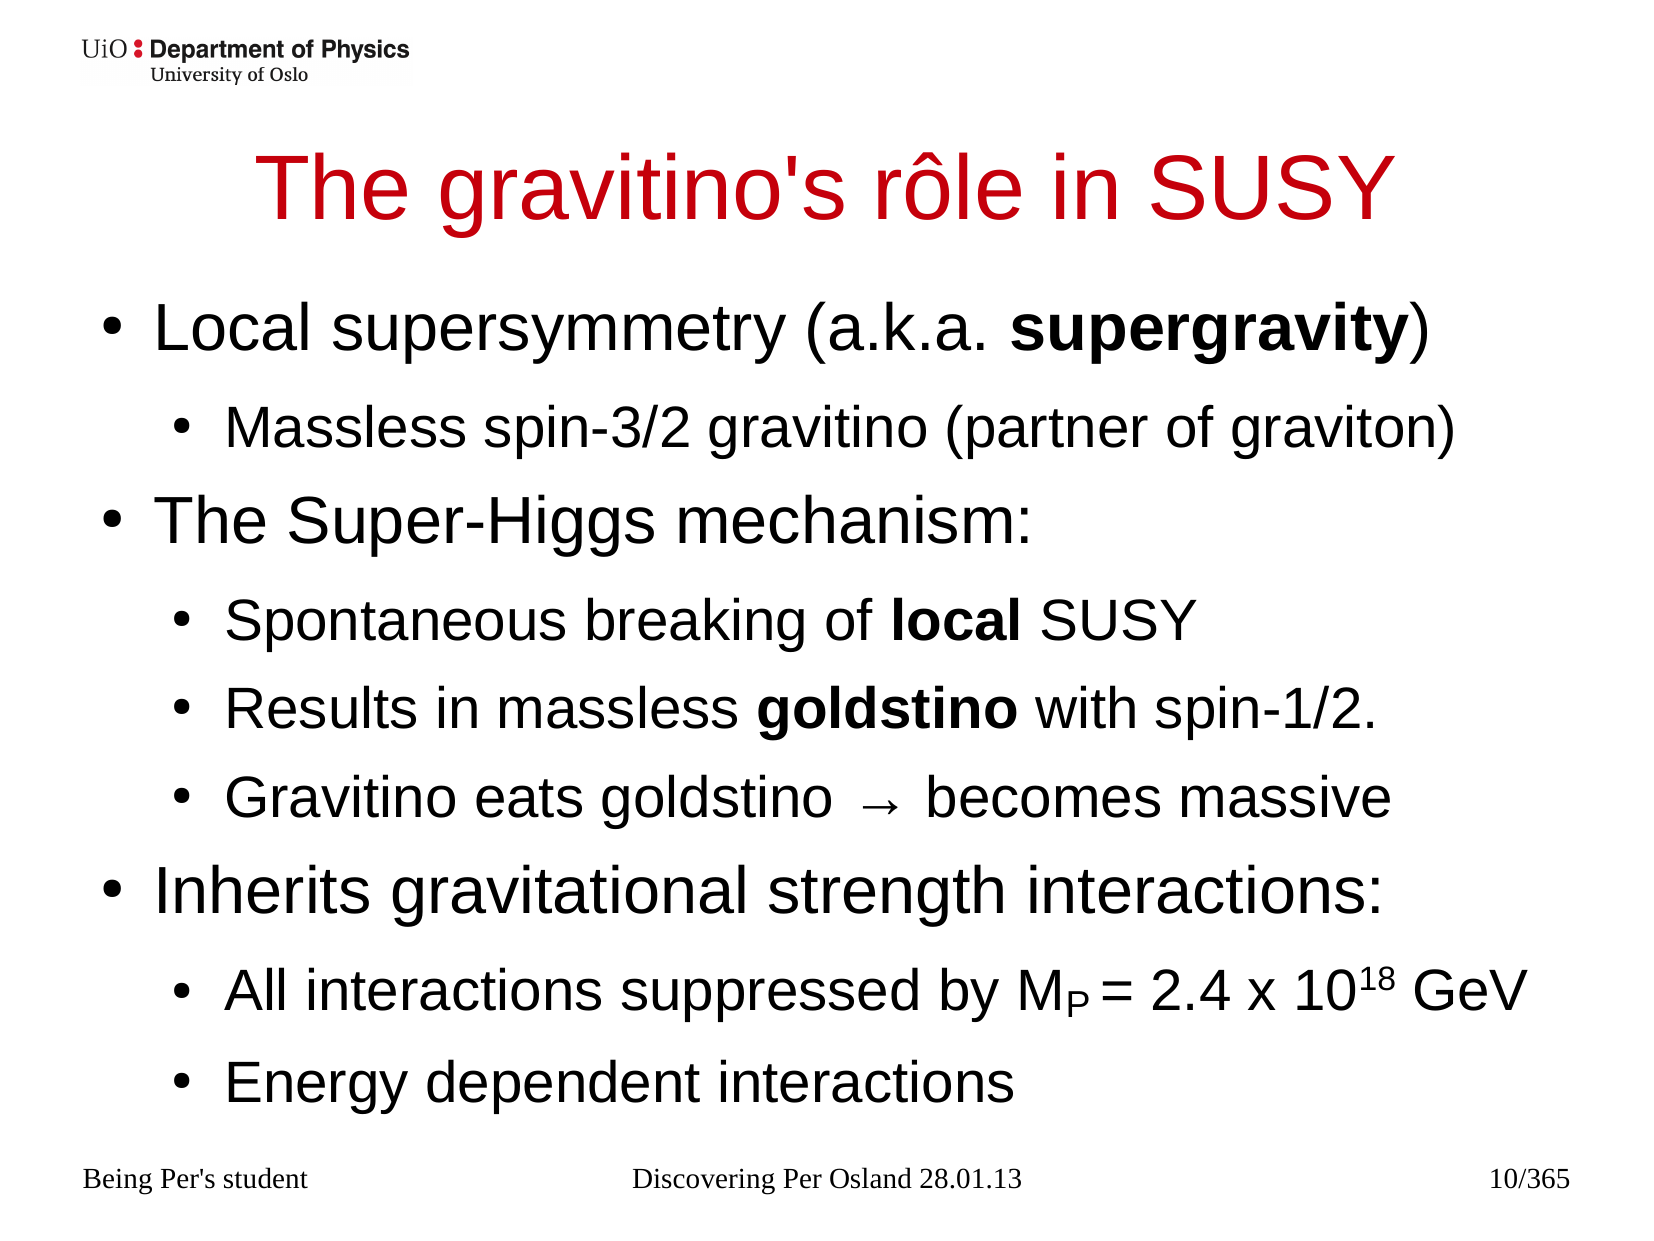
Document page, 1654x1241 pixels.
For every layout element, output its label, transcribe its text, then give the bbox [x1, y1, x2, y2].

list Local supersymmetry (a.k.a. supergravity) Massless spin-3/2 gravitino (partner of graviton) The Super-Higgs mechanism: Spontaneous breaking of local SUSY Results in massless goldstino with spin-1/2. Gravitino eats goldstino → becomes massive Inherits gravitational strength interactions: All interactions suppressed by MP = 2.4 x 1018 GeV Energy dependent interactions [82, 290, 1576, 1133]
picture [80, 37, 413, 86]
title The gravitino's rôle in SUSY [82, 84, 1571, 290]
